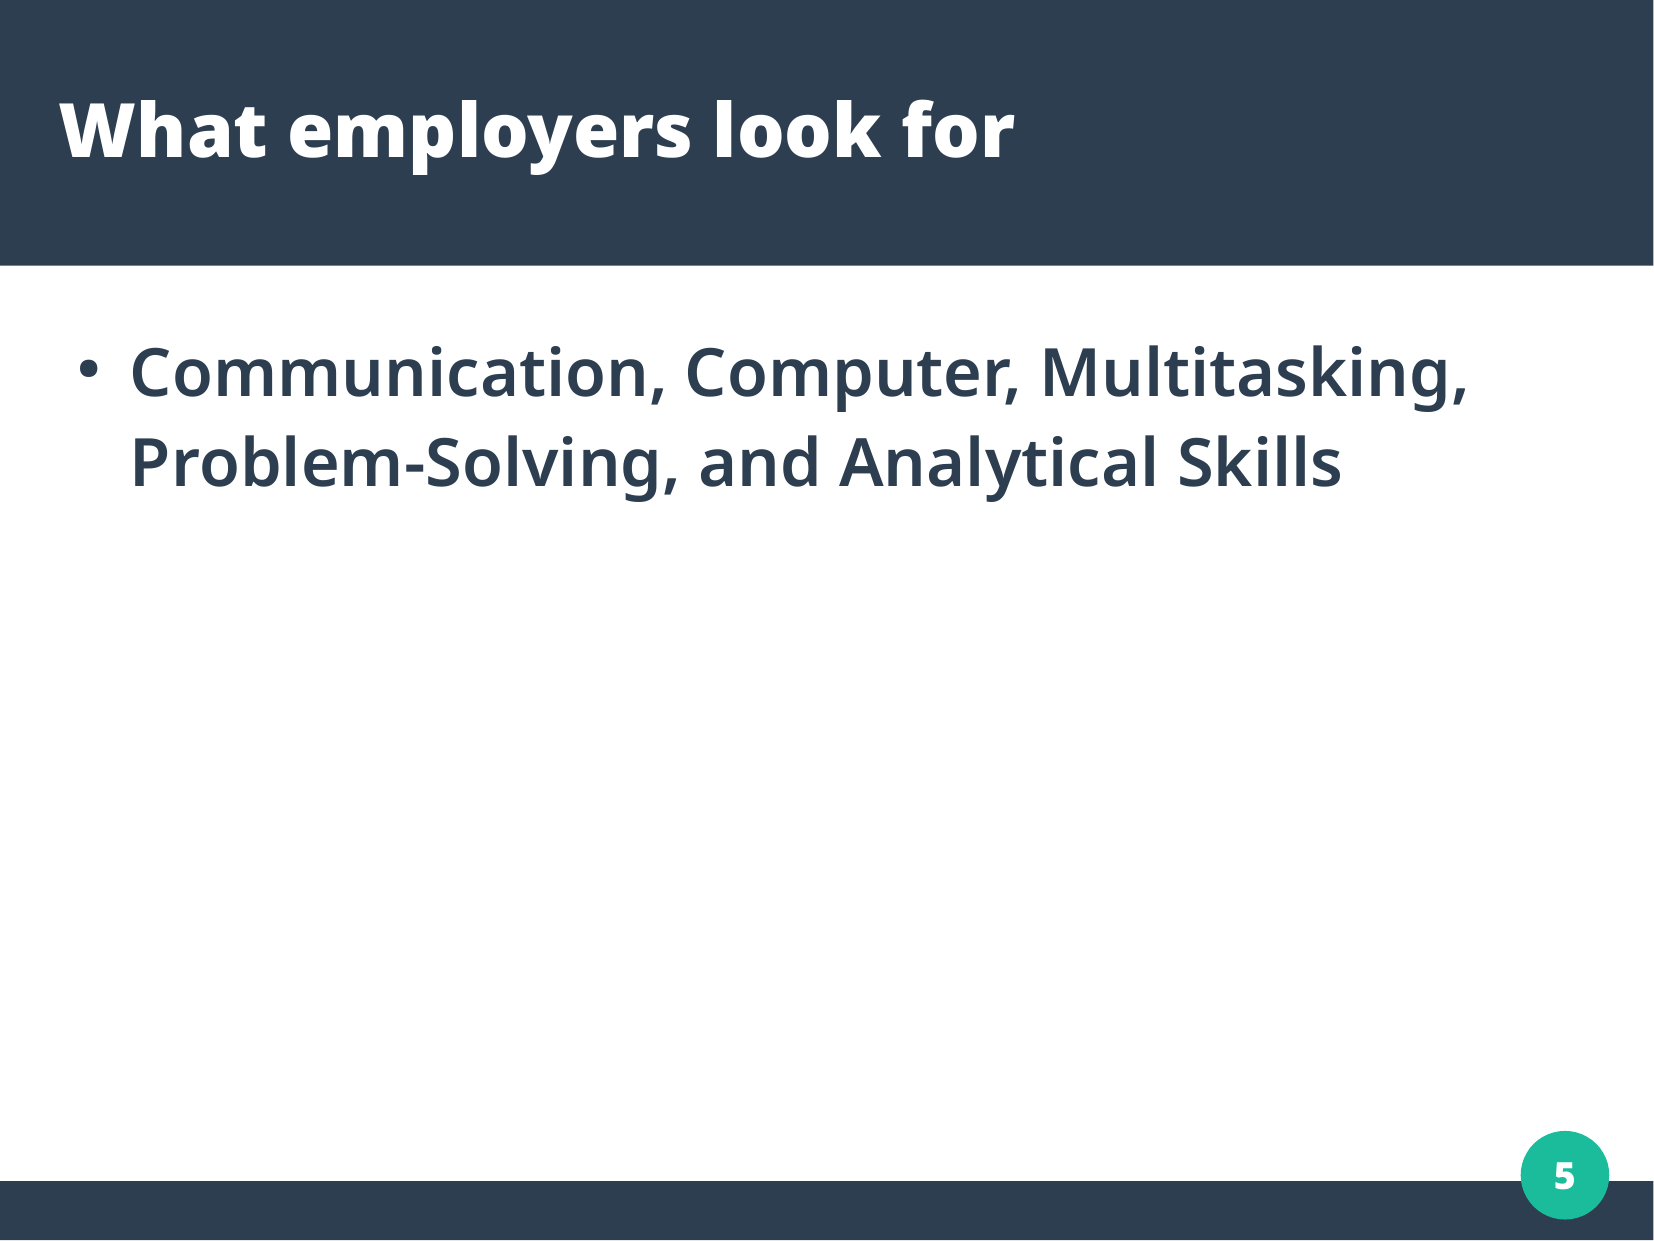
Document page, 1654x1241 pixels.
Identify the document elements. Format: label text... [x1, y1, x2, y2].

list Communication, Computer, Multitasking, Problem-Solving, and Analytical Skills [59, 324, 1595, 1152]
title What employers look for [59, 49, 1595, 207]
